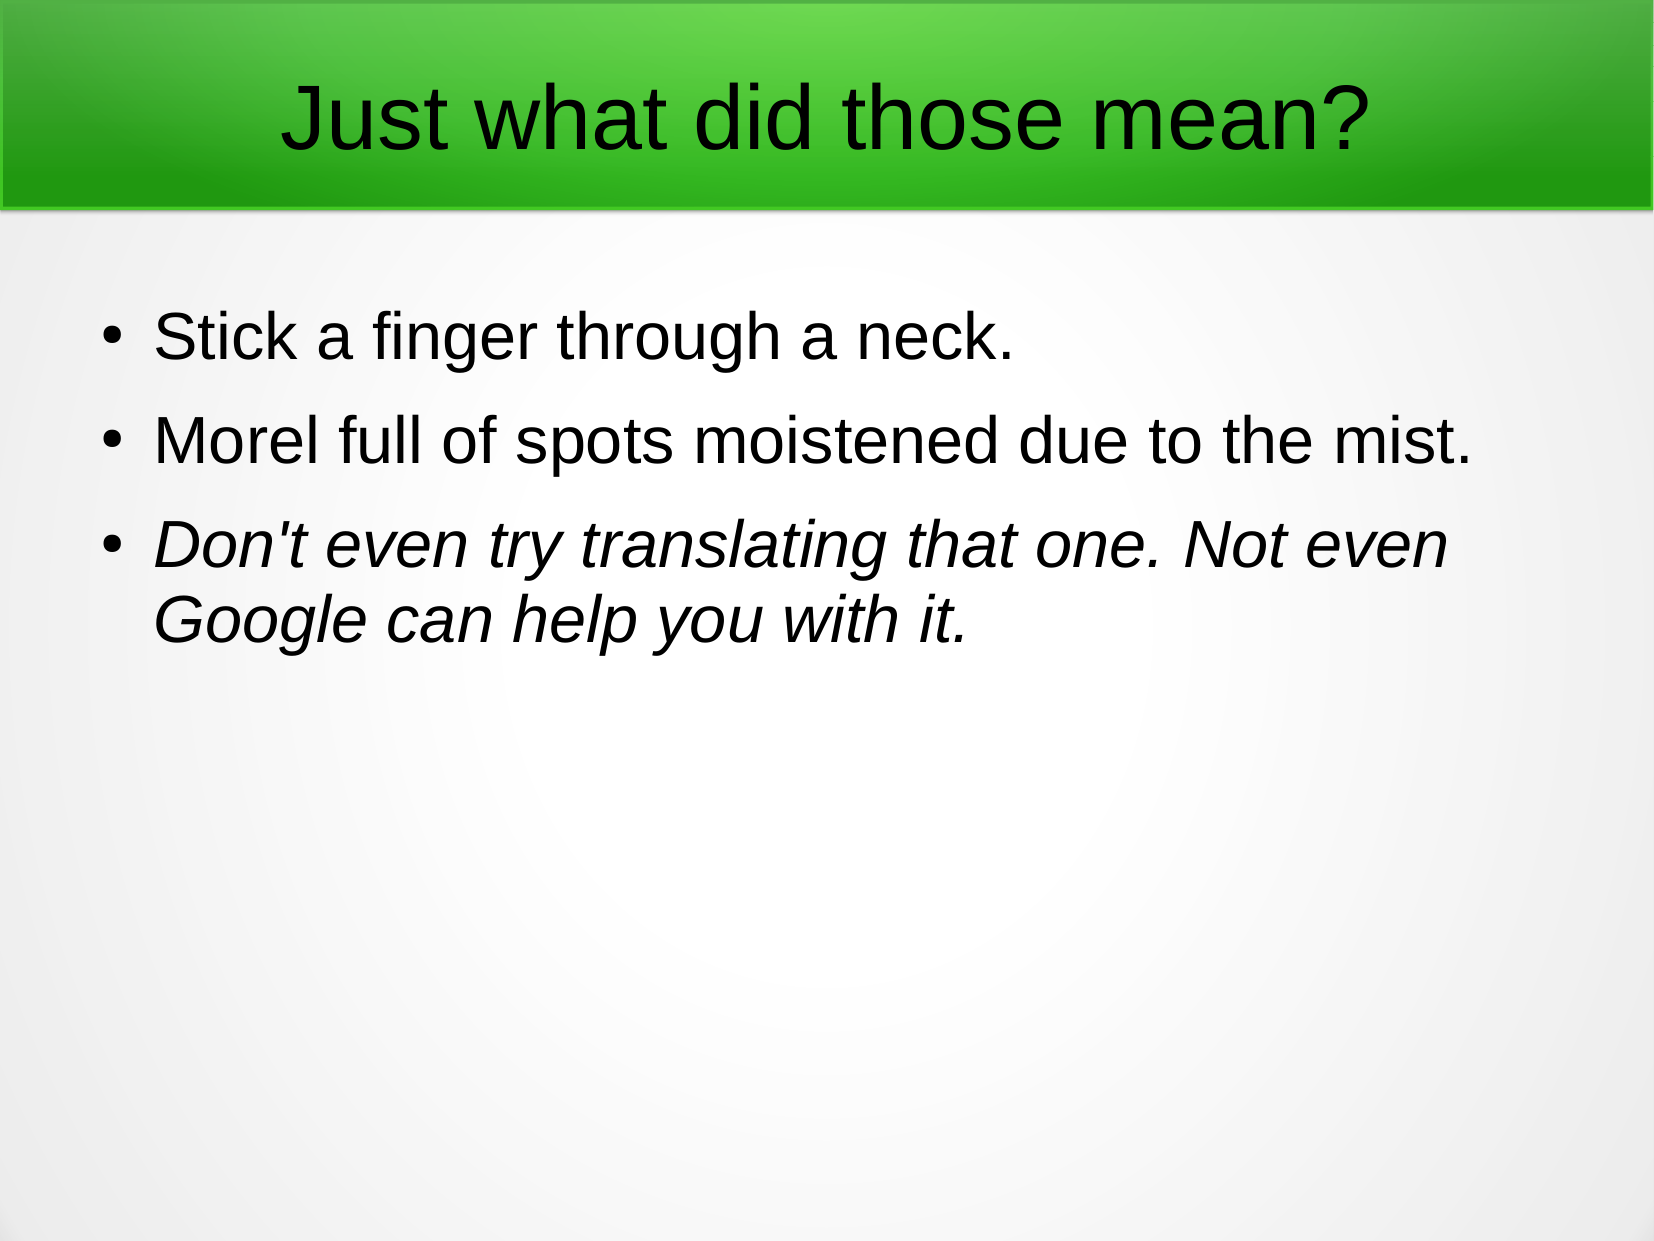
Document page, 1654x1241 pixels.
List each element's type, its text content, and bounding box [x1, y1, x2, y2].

title Just what did those mean? [82, 47, 1571, 189]
list Stick a finger through a neck. Morel full of spots moistened due to the mist. Don't even try translating that one. Not even Google can help you with it. [82, 299, 1571, 1019]
